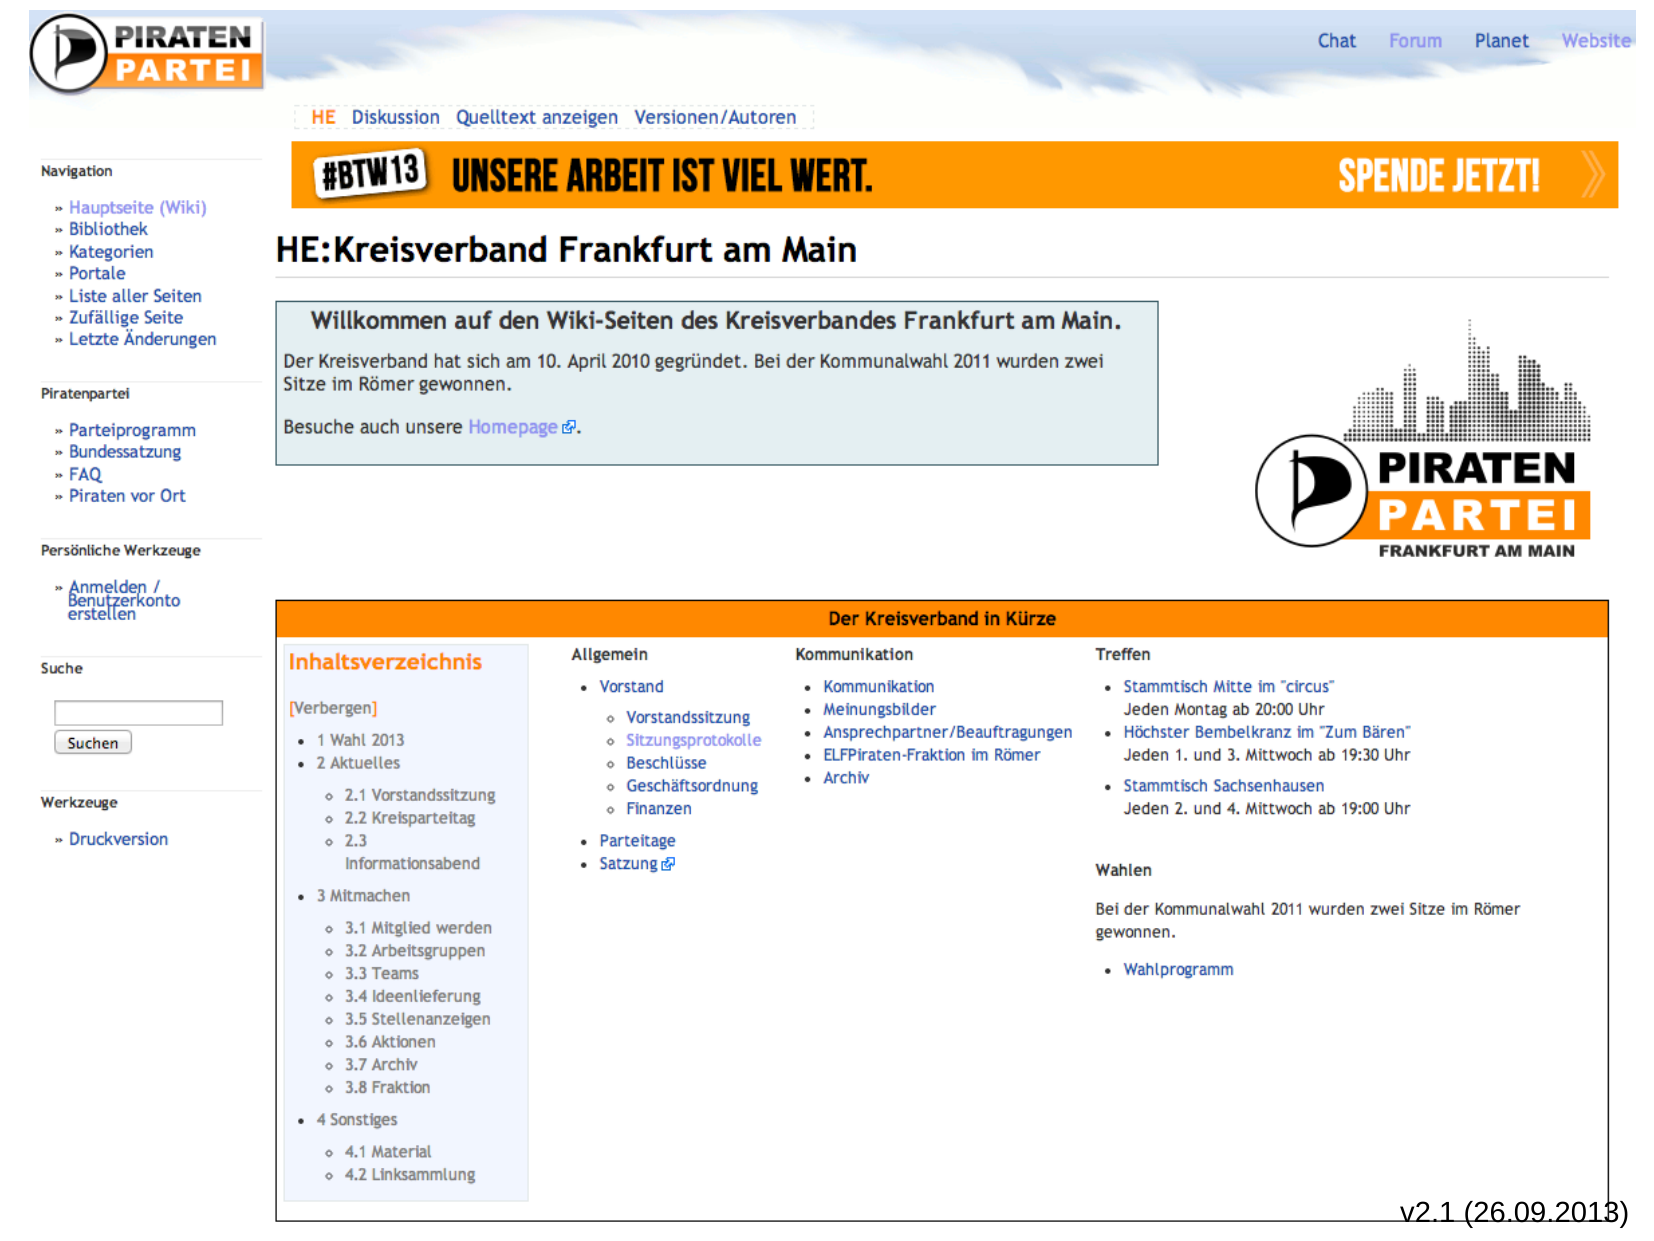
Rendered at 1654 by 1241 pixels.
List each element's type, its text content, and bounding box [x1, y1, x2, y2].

picture [29, 10, 1636, 1230]
list v2.1 (26.09.2013) [1358, 1192, 1654, 1241]
